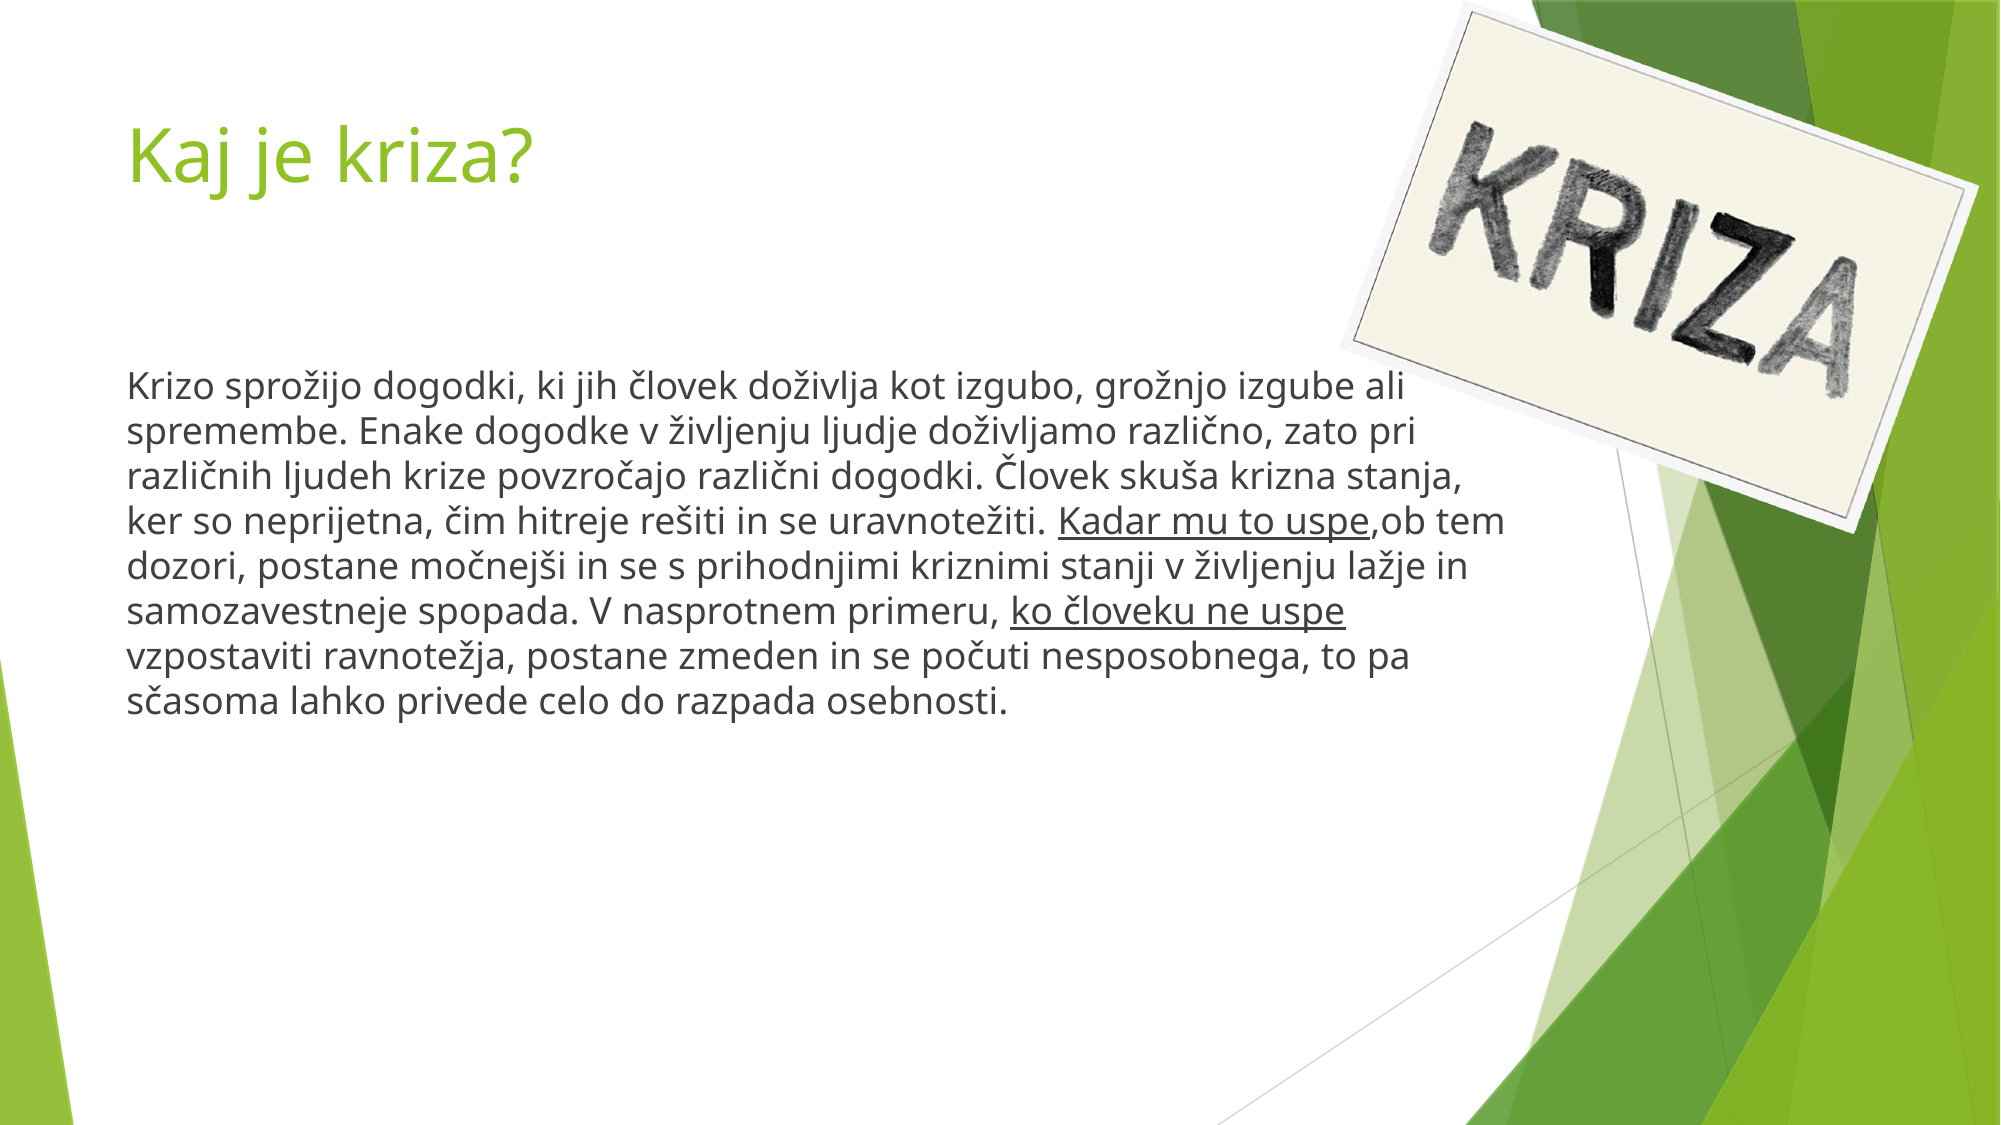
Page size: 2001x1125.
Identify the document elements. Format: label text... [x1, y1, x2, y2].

list Krizo sprožijo dogodki, ki jih človek doživlja kot izgubo, grožnjo izgube ali spremembe. Enake dogodke v življenju ljudje doživljamo različno, zato pri različnih ljudeh krize povzročajo različni dogodki. Človek skuša krizna stanja, ker so neprijetna, čim hitreje rešiti in se uravnotežiti. Kadar mu to uspe,ob tem dozori, postane močnejši in se s prihodnjimi kriznimi stanji v življenju lažje in samozavestneje spopada. V nasprotnem primeru, ko človeku ne uspe vzpostaviti ravnotežja, postane zmeden in se počuti nesposobnega, to pa sčasoma lahko privede celo do razpada osebnosti. [111, 354, 1522, 992]
picture [1338, 0, 1979, 534]
title Kaj je kriza? [111, 99, 1427, 317]
